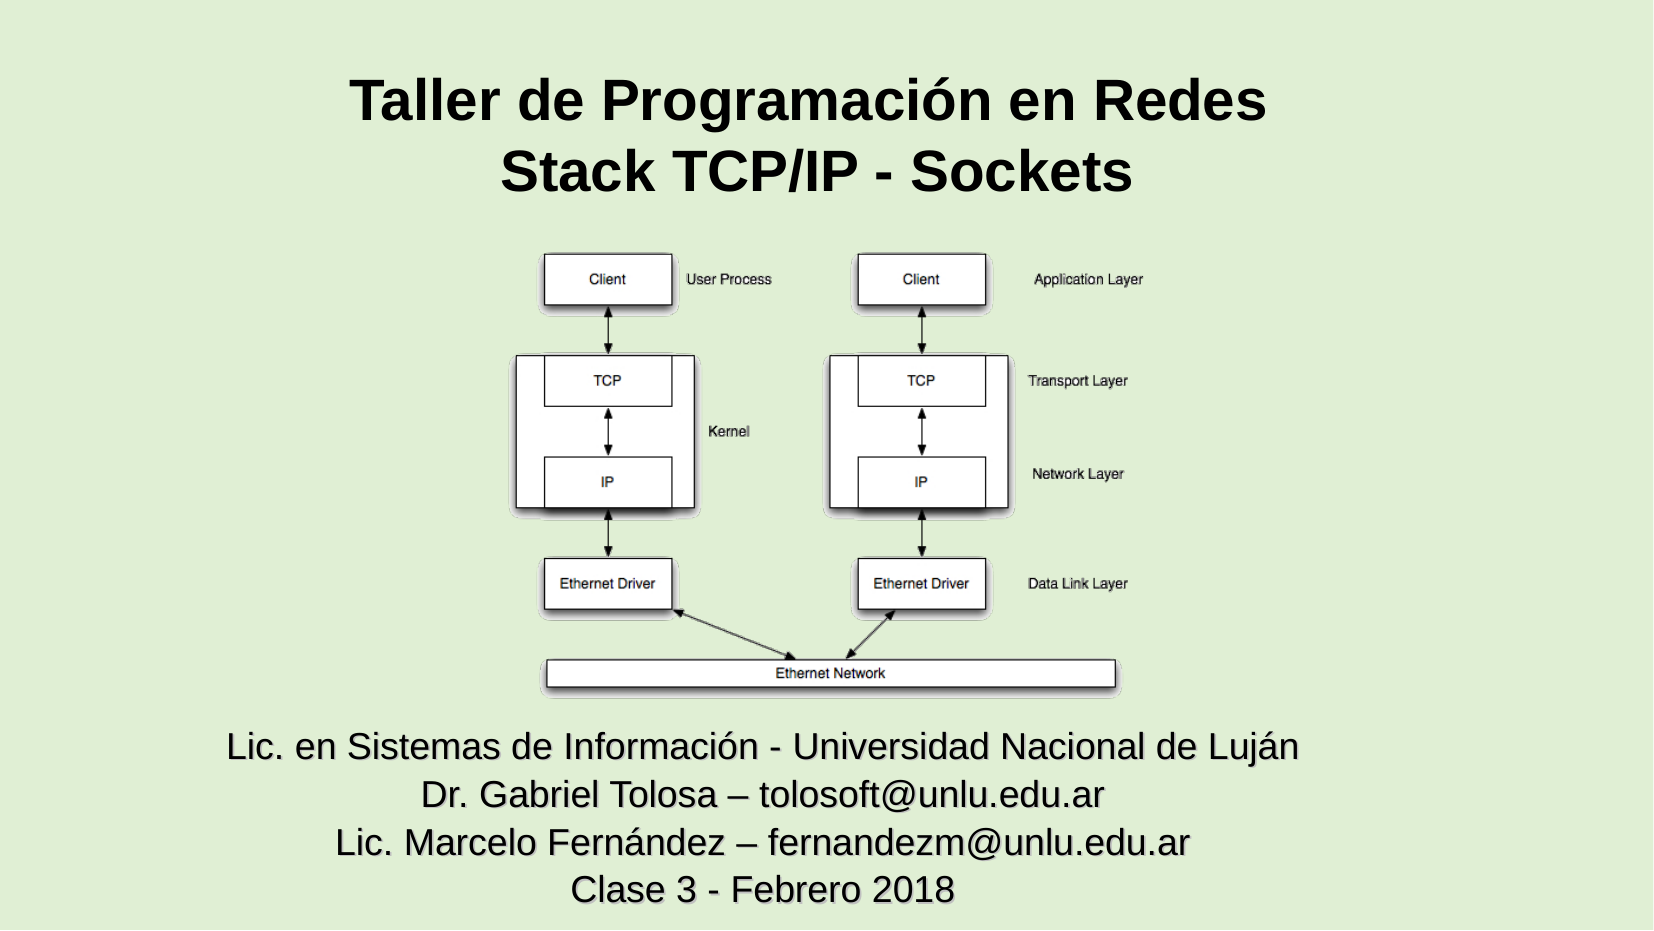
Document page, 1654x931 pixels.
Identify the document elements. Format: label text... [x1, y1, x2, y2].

text_box Lic. en Sistemas de Información - Universidad Nacional de Luján Dr. Gabriel Tolosa – tolosoft@unlu.edu.ar Lic. Marcelo Fernández – fernandezm@unlu.edu.ar Clase 3 - Febrero 2018 [63, 717, 1463, 919]
text_box Taller de Programación en Redes Stack TCP/IP - Sockets [65, 60, 1570, 212]
picture [491, 236, 1162, 716]
